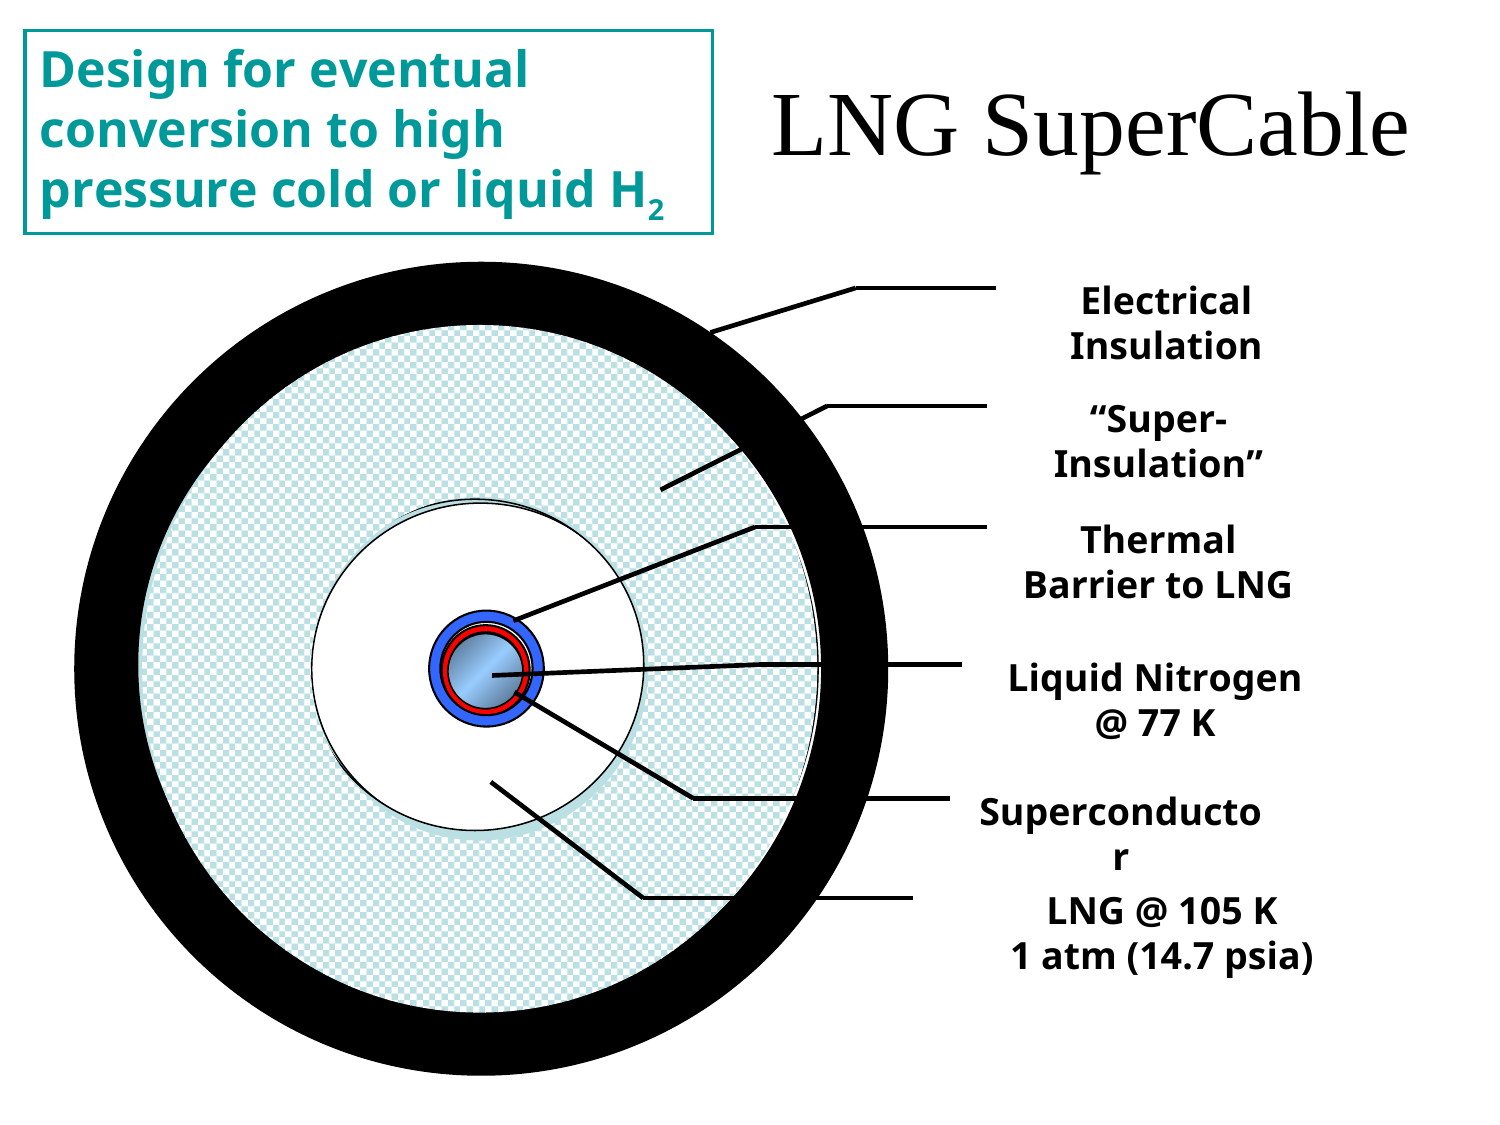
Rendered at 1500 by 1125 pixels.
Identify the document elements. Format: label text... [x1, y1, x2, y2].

text_box [619, 528, 818, 669]
text_box Design for eventual conversion to high pressure cold or liquid H2 [24, 30, 713, 234]
text_box [617, 665, 819, 798]
text_box “Super-Insulation” [1000, 387, 1317, 488]
text_box [75, 262, 863, 1075]
text_box Superconductor [962, 780, 1279, 879]
text_box [539, 754, 867, 898]
text_box [791, 528, 888, 664]
text_box Electrical Insulation [1008, 269, 1325, 370]
text_box [796, 665, 888, 798]
text_box LNG SuperCable [707, 24, 1475, 213]
text_box LNG @ 105 K 1 atm (14.7 psia) [925, 879, 1399, 1029]
text_box Thermal Barrier to LNG [1000, 509, 1317, 609]
text_box [429, 610, 544, 727]
text_box Liquid Nitrogen @ 77 K [975, 646, 1336, 746]
